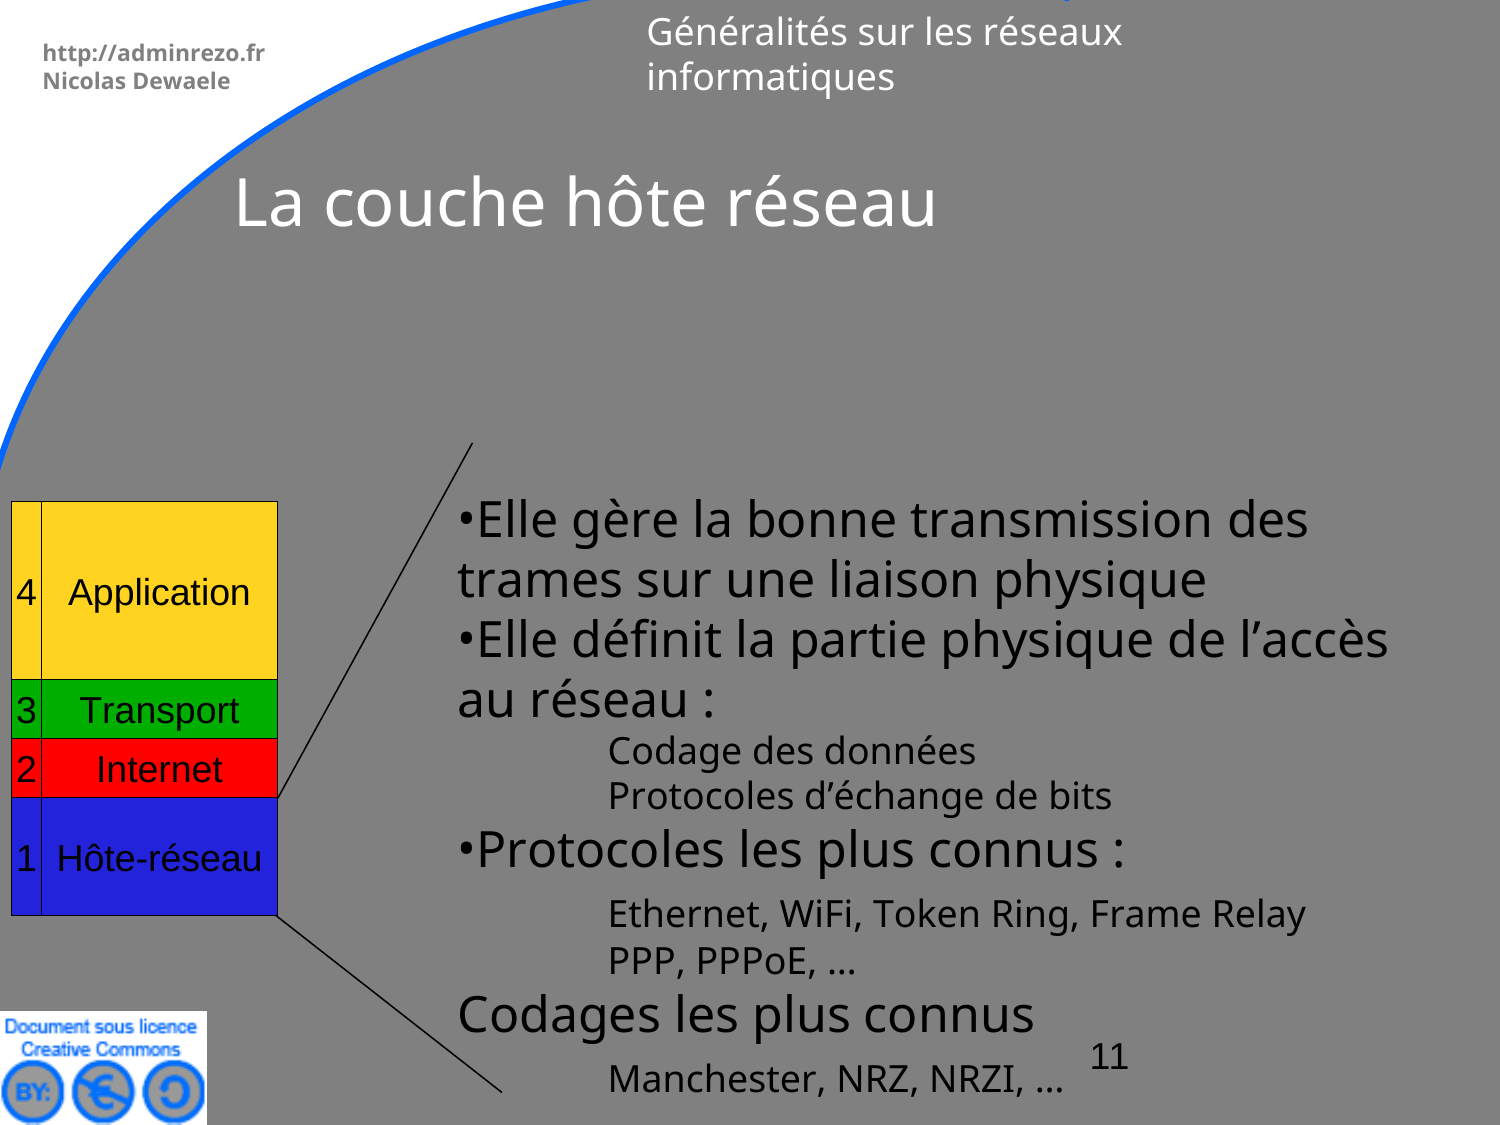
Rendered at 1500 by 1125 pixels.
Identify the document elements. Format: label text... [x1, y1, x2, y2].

text_box 2 [11, 738, 42, 797]
text_box Hôte-réseau [42, 797, 278, 916]
text_box Internet [42, 738, 278, 797]
text_box 1 [11, 797, 42, 916]
text_box 4 [11, 501, 42, 679]
text_box Elle gère la bonne transmission des trames sur une liaison physique Elle définit la partie physique de l’accès au réseau : Codage des données Protocoles d’échange de bits Protocoles les plus connus : Ethernet, WiFi, Token Ring, Frame Relay PPP, PPPoE, … Codages les plus connus Manchester, NRZ, NRZI, … [442, 479, 1459, 1111]
picture [0, 1011, 207, 1125]
text_box Transport [42, 679, 278, 738]
text_box 3 [11, 679, 42, 738]
title La couche hôte réseau [218, 148, 1500, 251]
text_box Application [42, 501, 278, 679]
